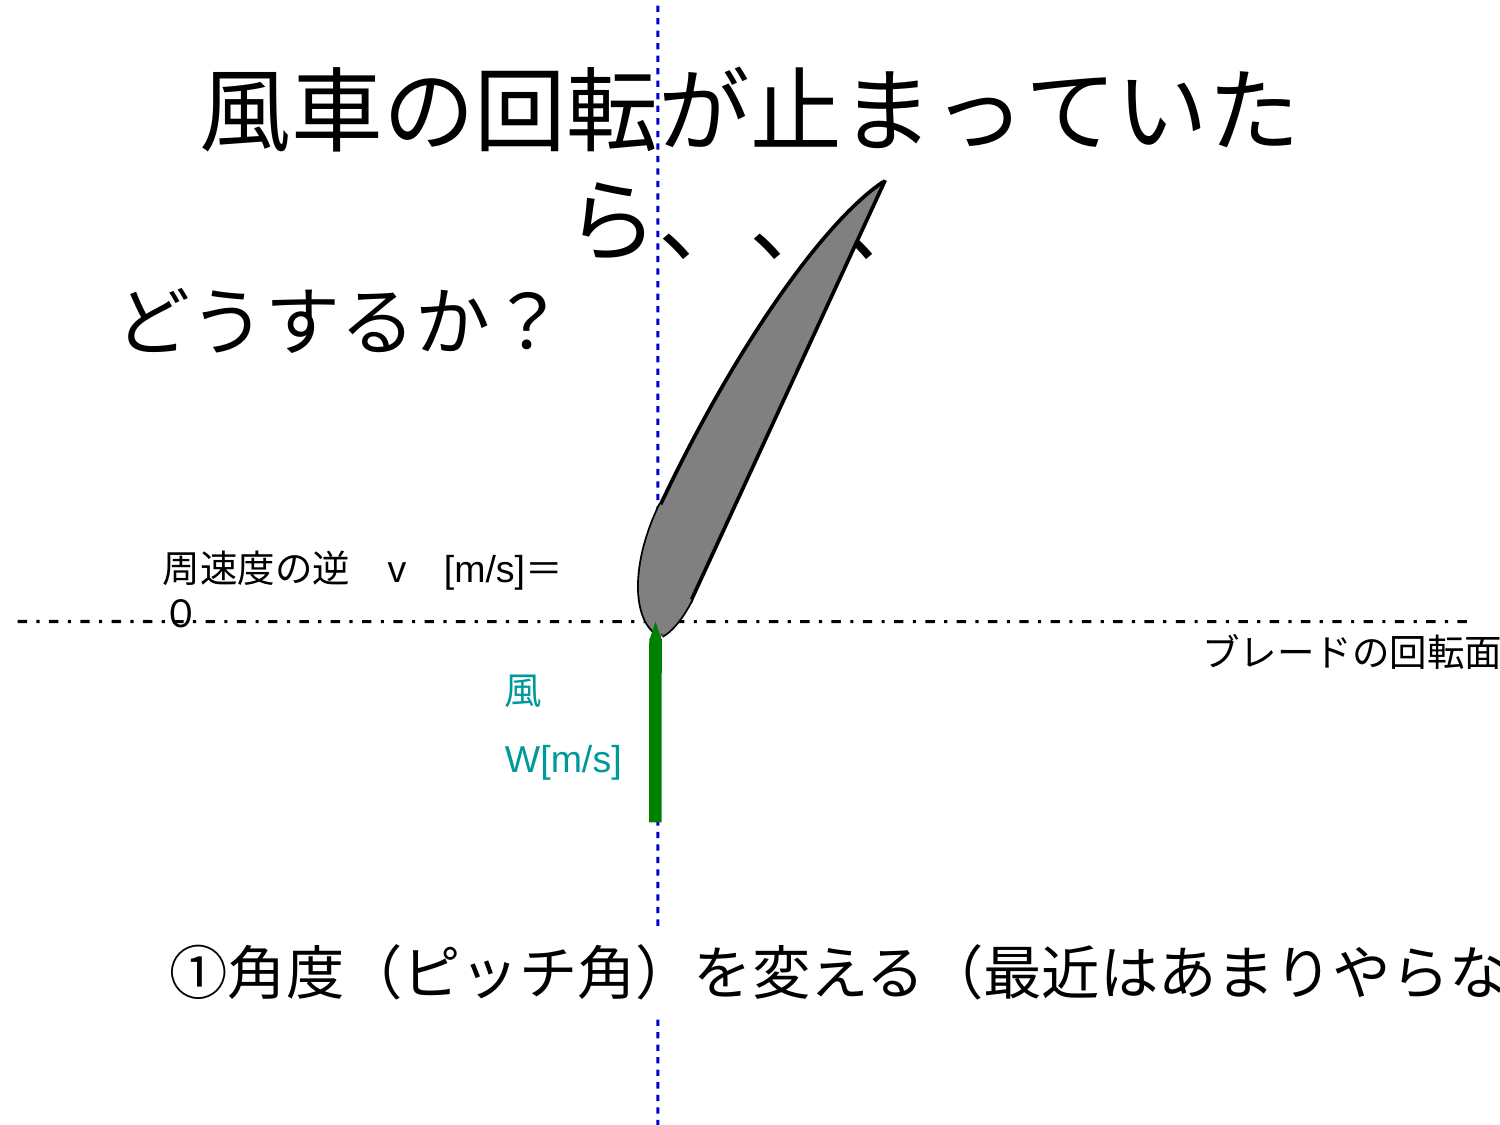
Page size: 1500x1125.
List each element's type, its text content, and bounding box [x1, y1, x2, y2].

text_box どうするか？ [100, 267, 1500, 373]
text_box 周速度の逆 v [m/s]＝０ [147, 537, 609, 598]
text_box 風 W[m/s] [490, 659, 649, 788]
text_box ①角度（ピッチ角）を変える（最近はあまりやらない） [96, 929, 1500, 1014]
text_box [638, 373, 793, 637]
text_box ブレードの回転面 [1187, 621, 1500, 682]
text_box [804, 188, 879, 267]
title 風車の回転が止まっていたら、、、 [75, 45, 1426, 233]
